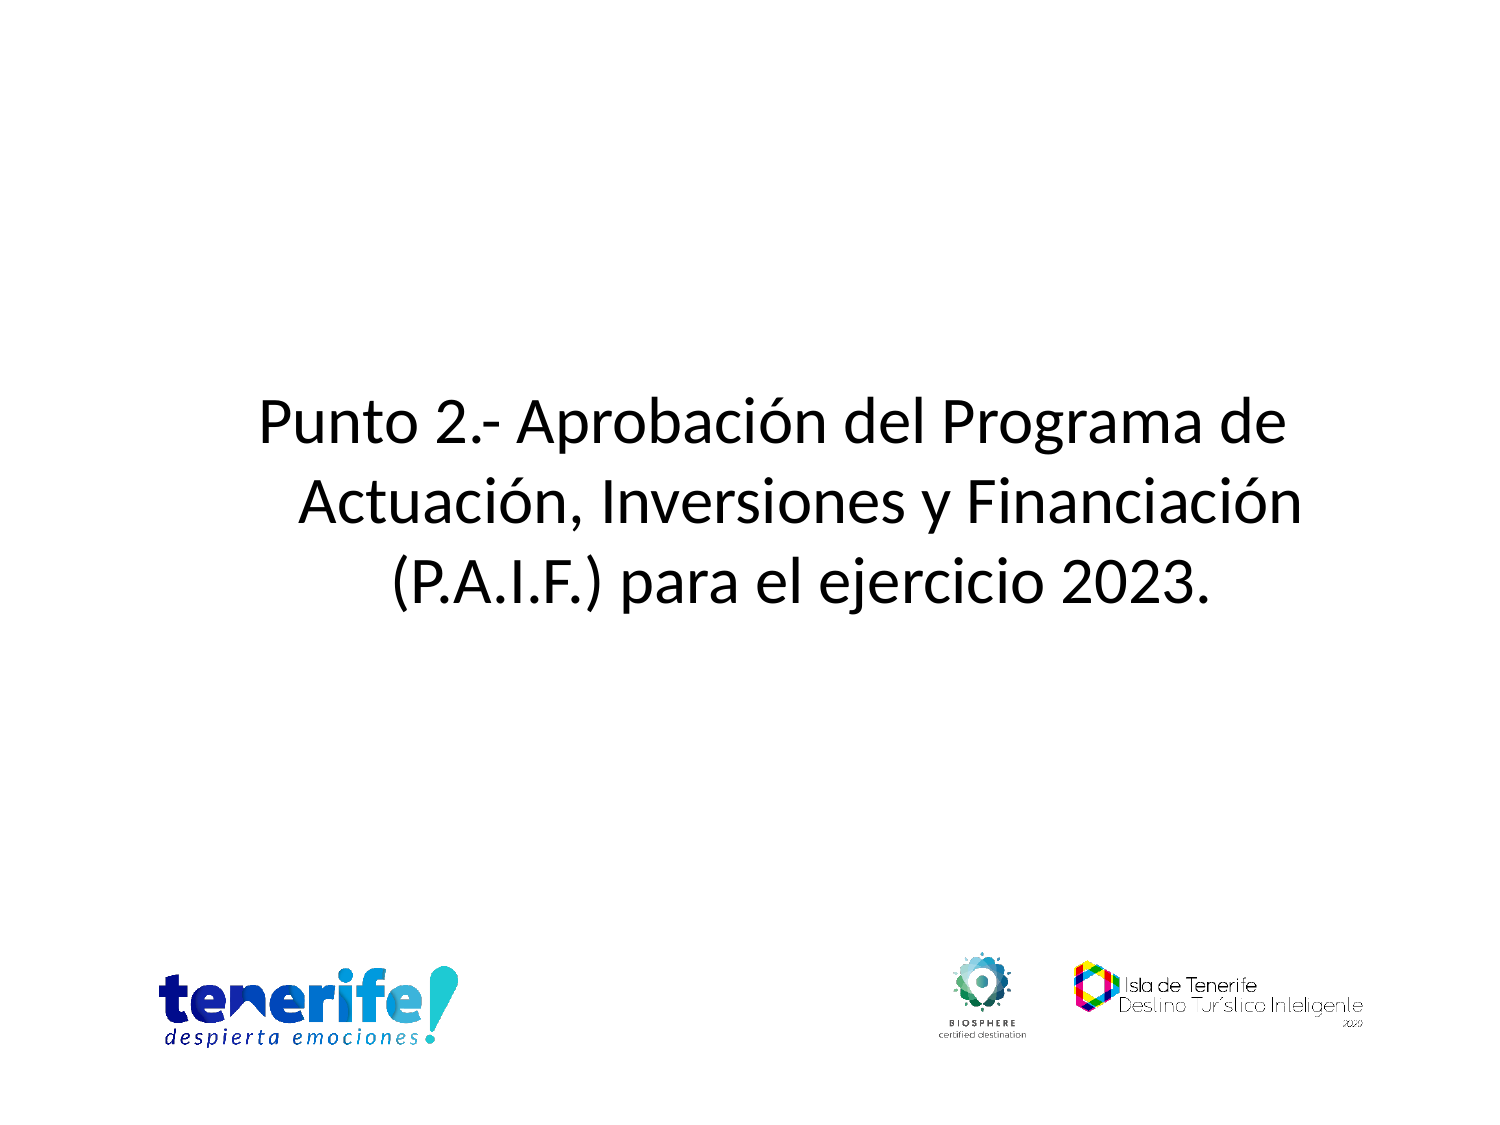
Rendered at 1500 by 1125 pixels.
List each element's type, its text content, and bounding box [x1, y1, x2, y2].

picture [1074, 960, 1363, 1030]
picture [159, 966, 458, 1048]
list Punto 2.- Aprobación del Programa de Actuación, Inversiones y Financiación (P.A.I.F.) para el ejercicio 2023. [70, 175, 1421, 919]
picture [918, 942, 1046, 1048]
